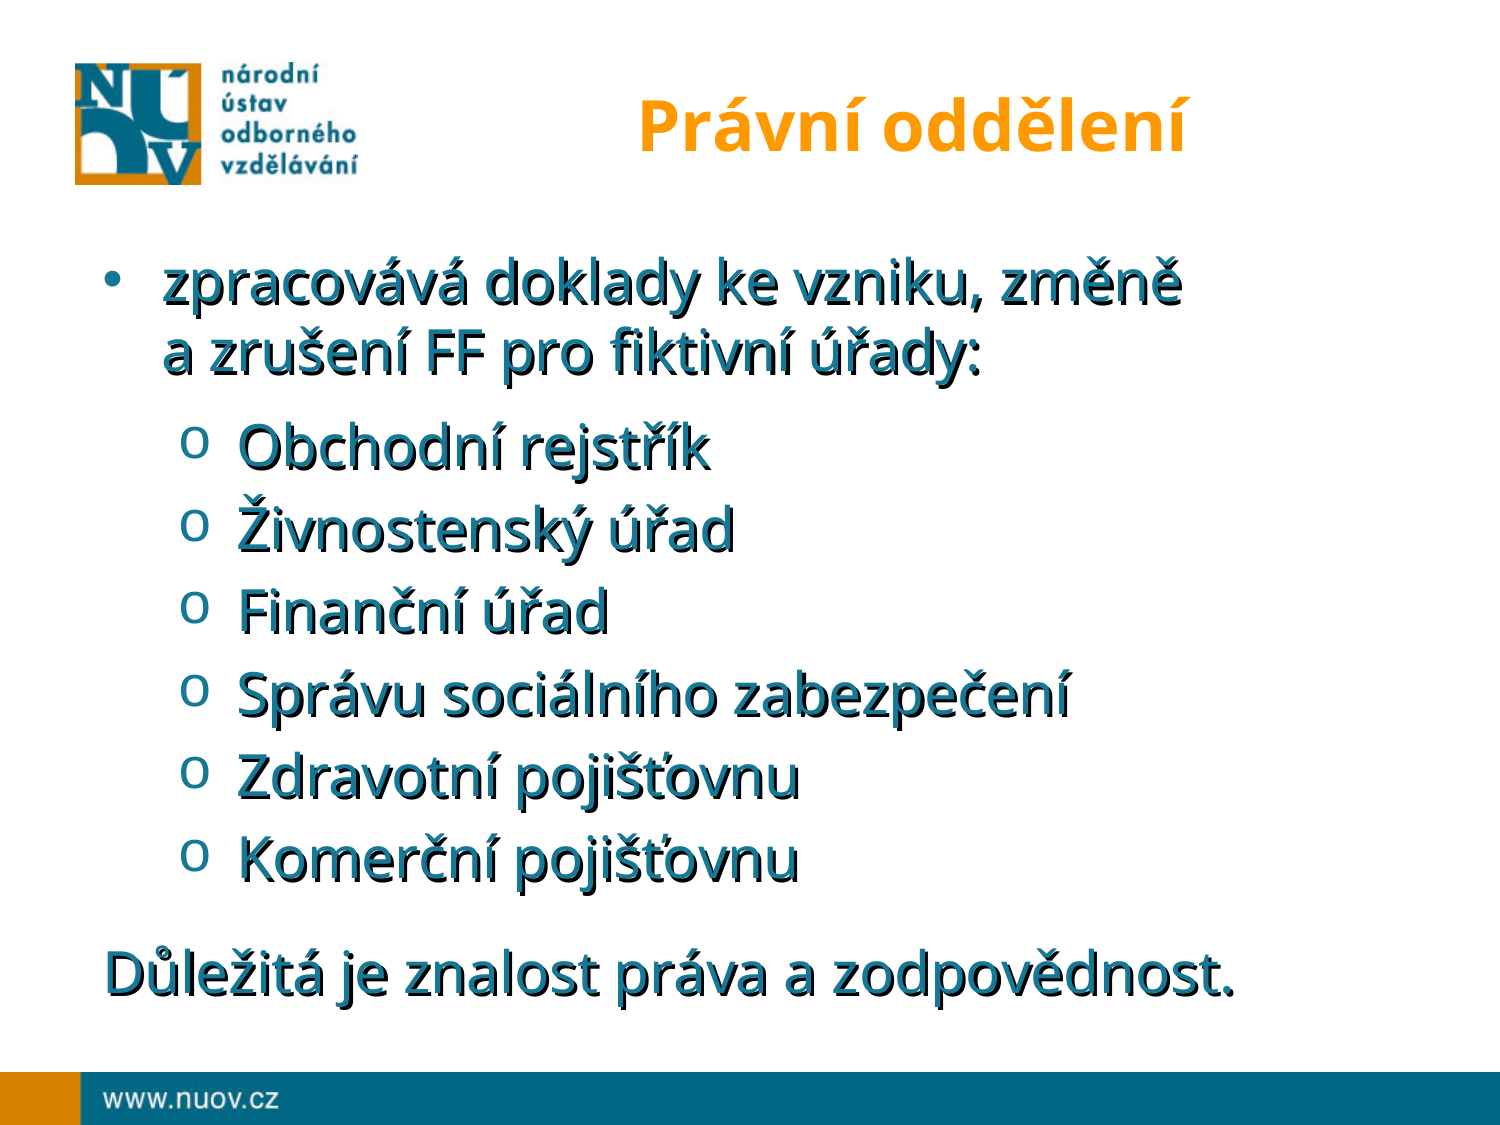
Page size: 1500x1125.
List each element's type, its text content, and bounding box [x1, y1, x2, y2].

text_box [75, 62, 358, 185]
text_box [0, 1072, 1500, 1125]
text_box zpracovává doklady ke vzniku, změně a zrušení FF pro fiktivní úřady: Obchodní rejstřík Živnostenský úřad Finanční úřad Správu sociálního zabezpečení Zdravotní pojišťovnu Komerční pojišťovnu Důležitá je znalost práva a zodpovědnost. [87, 235, 1463, 1014]
title Právní oddělení [399, 45, 1425, 201]
